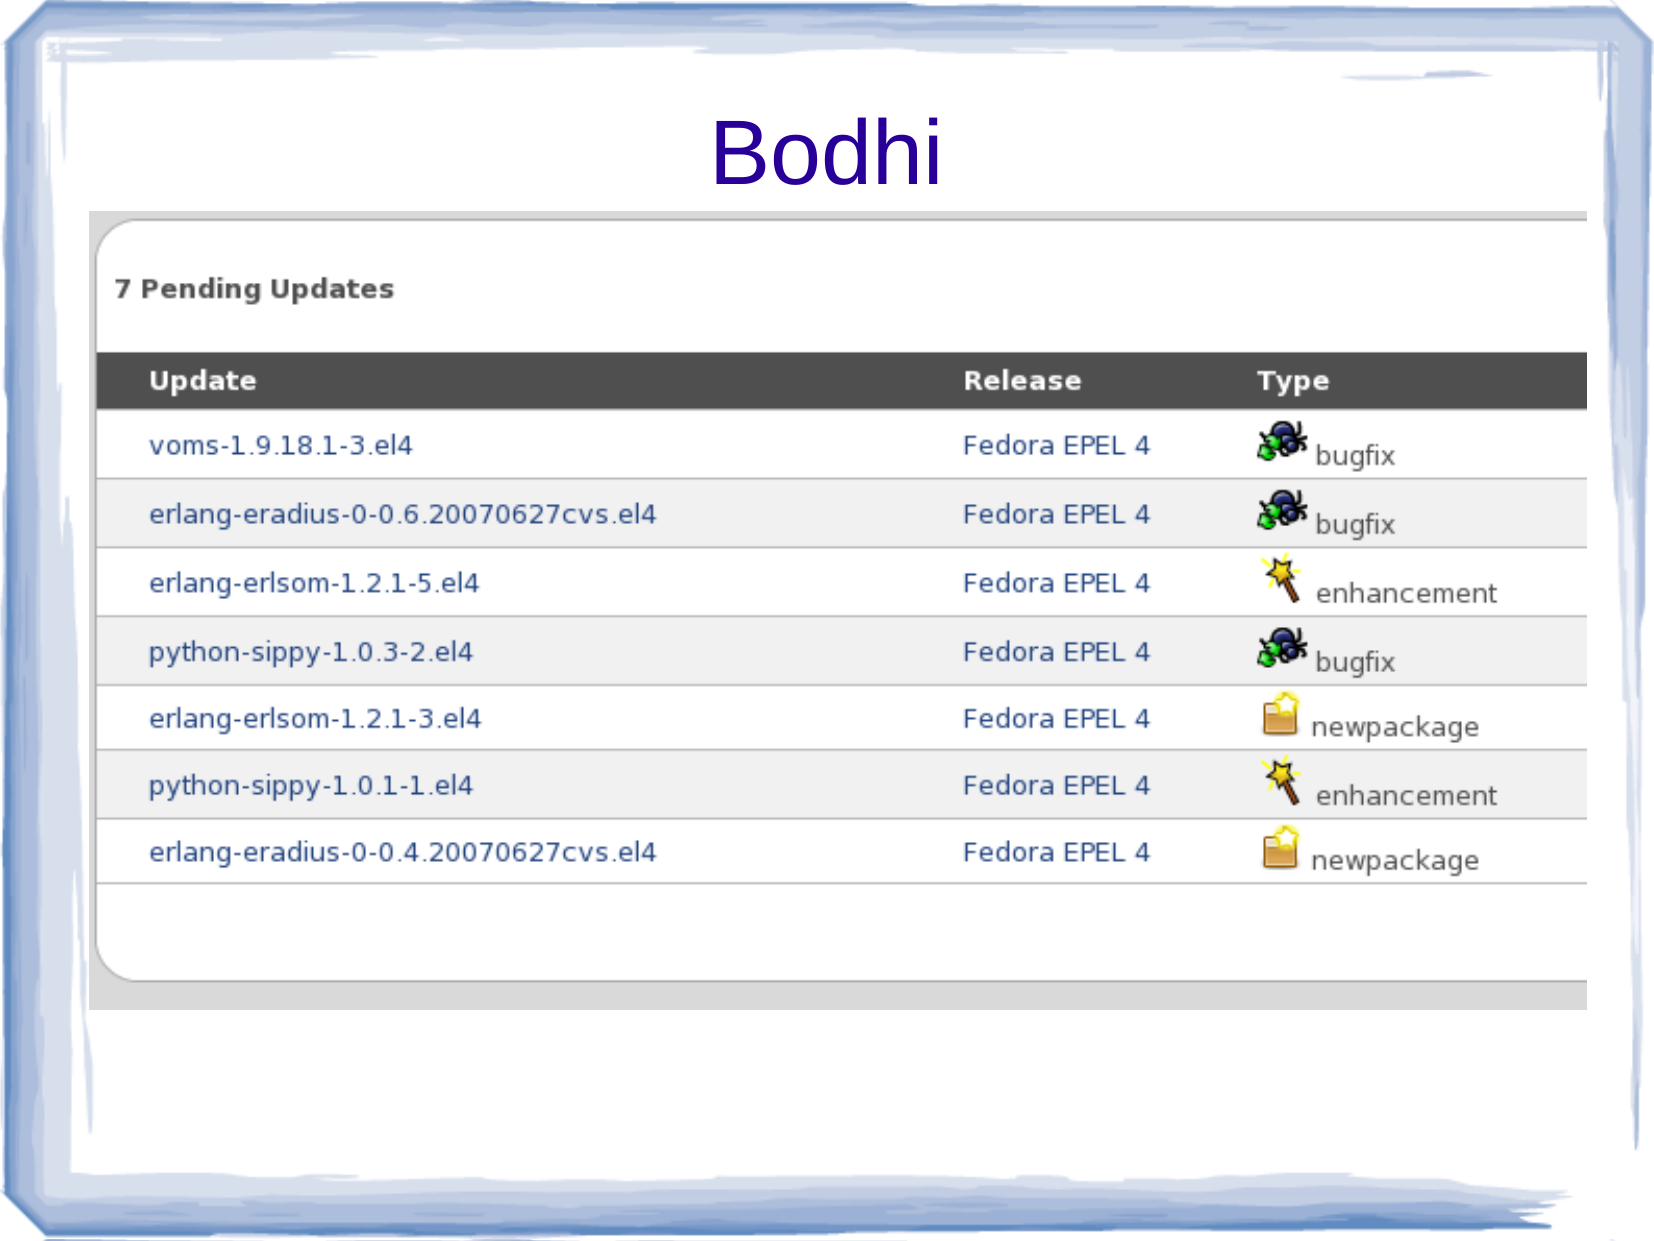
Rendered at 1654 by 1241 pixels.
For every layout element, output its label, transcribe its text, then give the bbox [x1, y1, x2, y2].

picture [0, 0, 1654, 1241]
title Bodhi [82, 49, 1571, 257]
